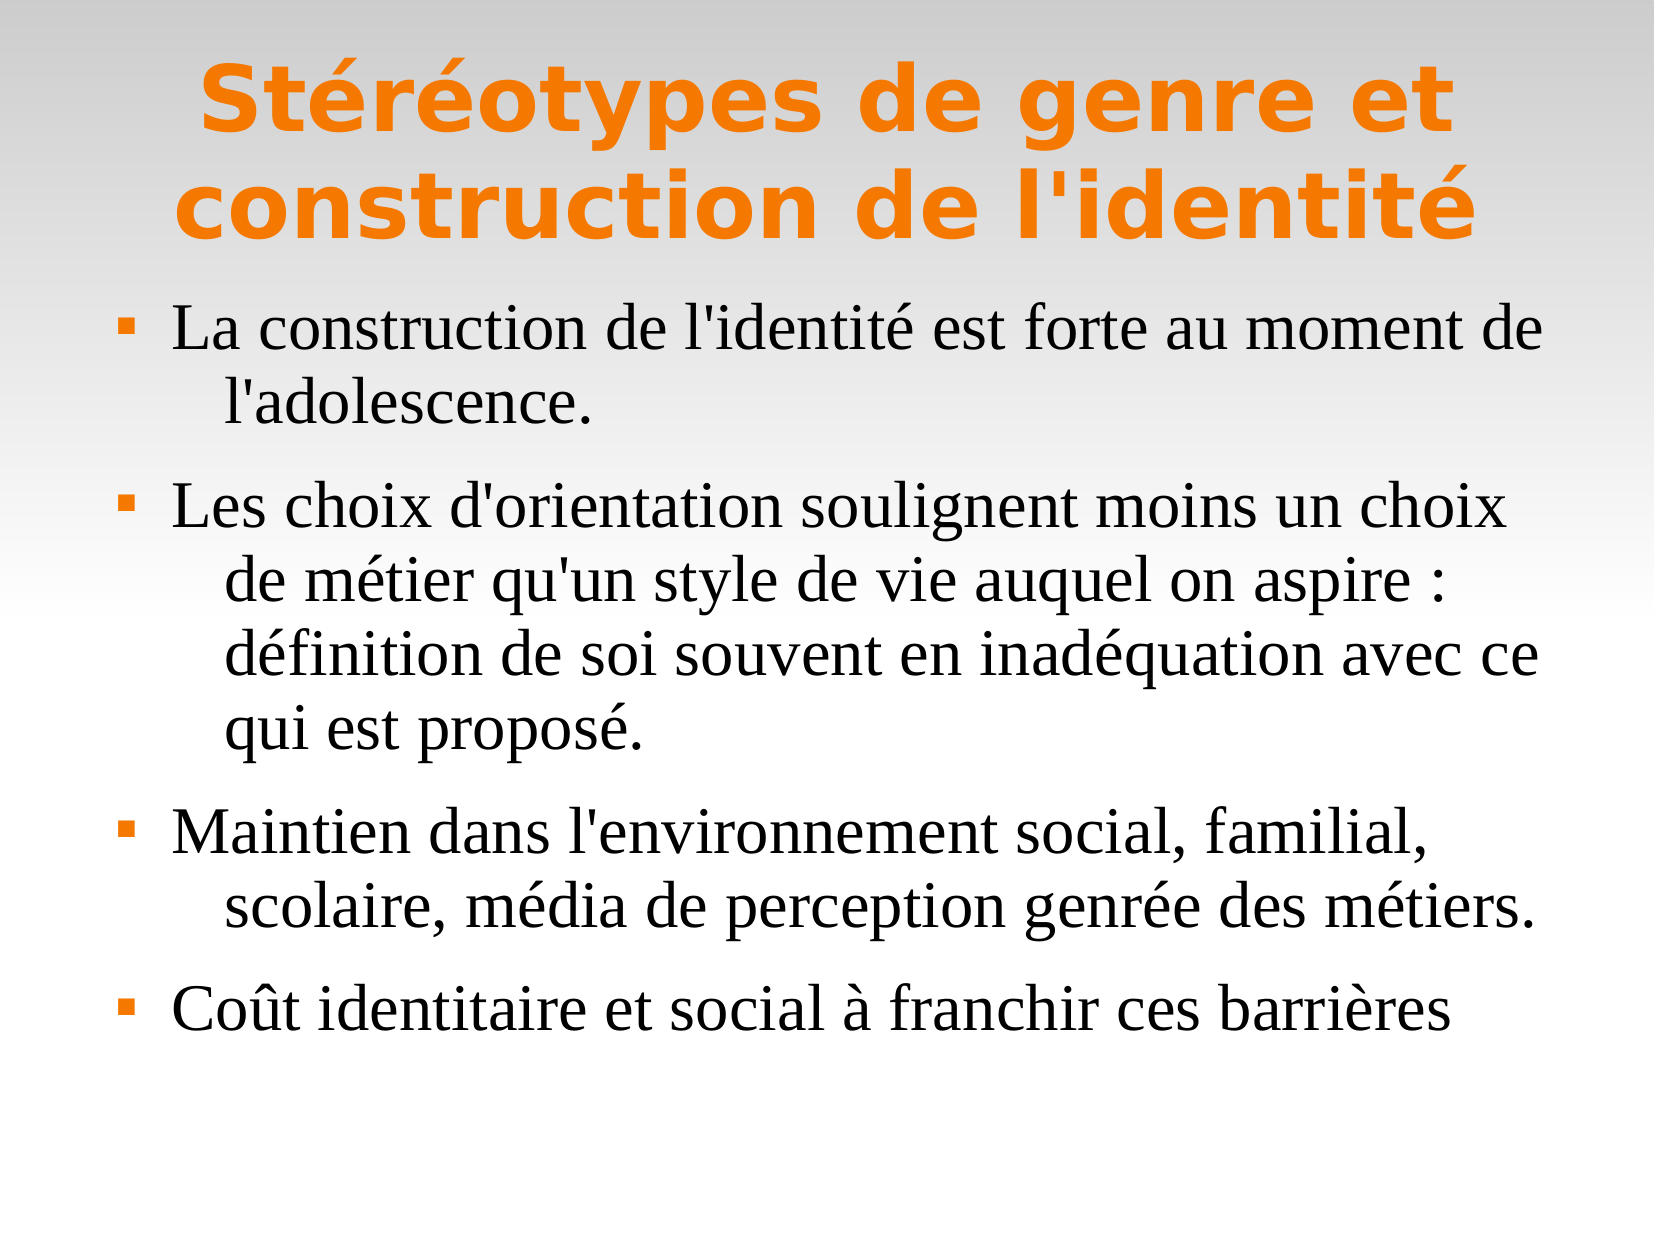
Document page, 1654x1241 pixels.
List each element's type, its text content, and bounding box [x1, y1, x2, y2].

title Stéréotypes de genre et construction de l'identité [82, 45, 1571, 261]
list La construction de l'identité est forte au moment de l'adolescence. Les choix d'orientation soulignent moins un choix de métier qu'un style de vie auquel on aspire : définition de soi souvent en inadéquation avec ce qui est proposé. Maintien dans l'environnement social, familial, scolaire, média de perception genrée des métiers. Coût identitaire et social à franchir ces barrières [82, 290, 1571, 1106]
